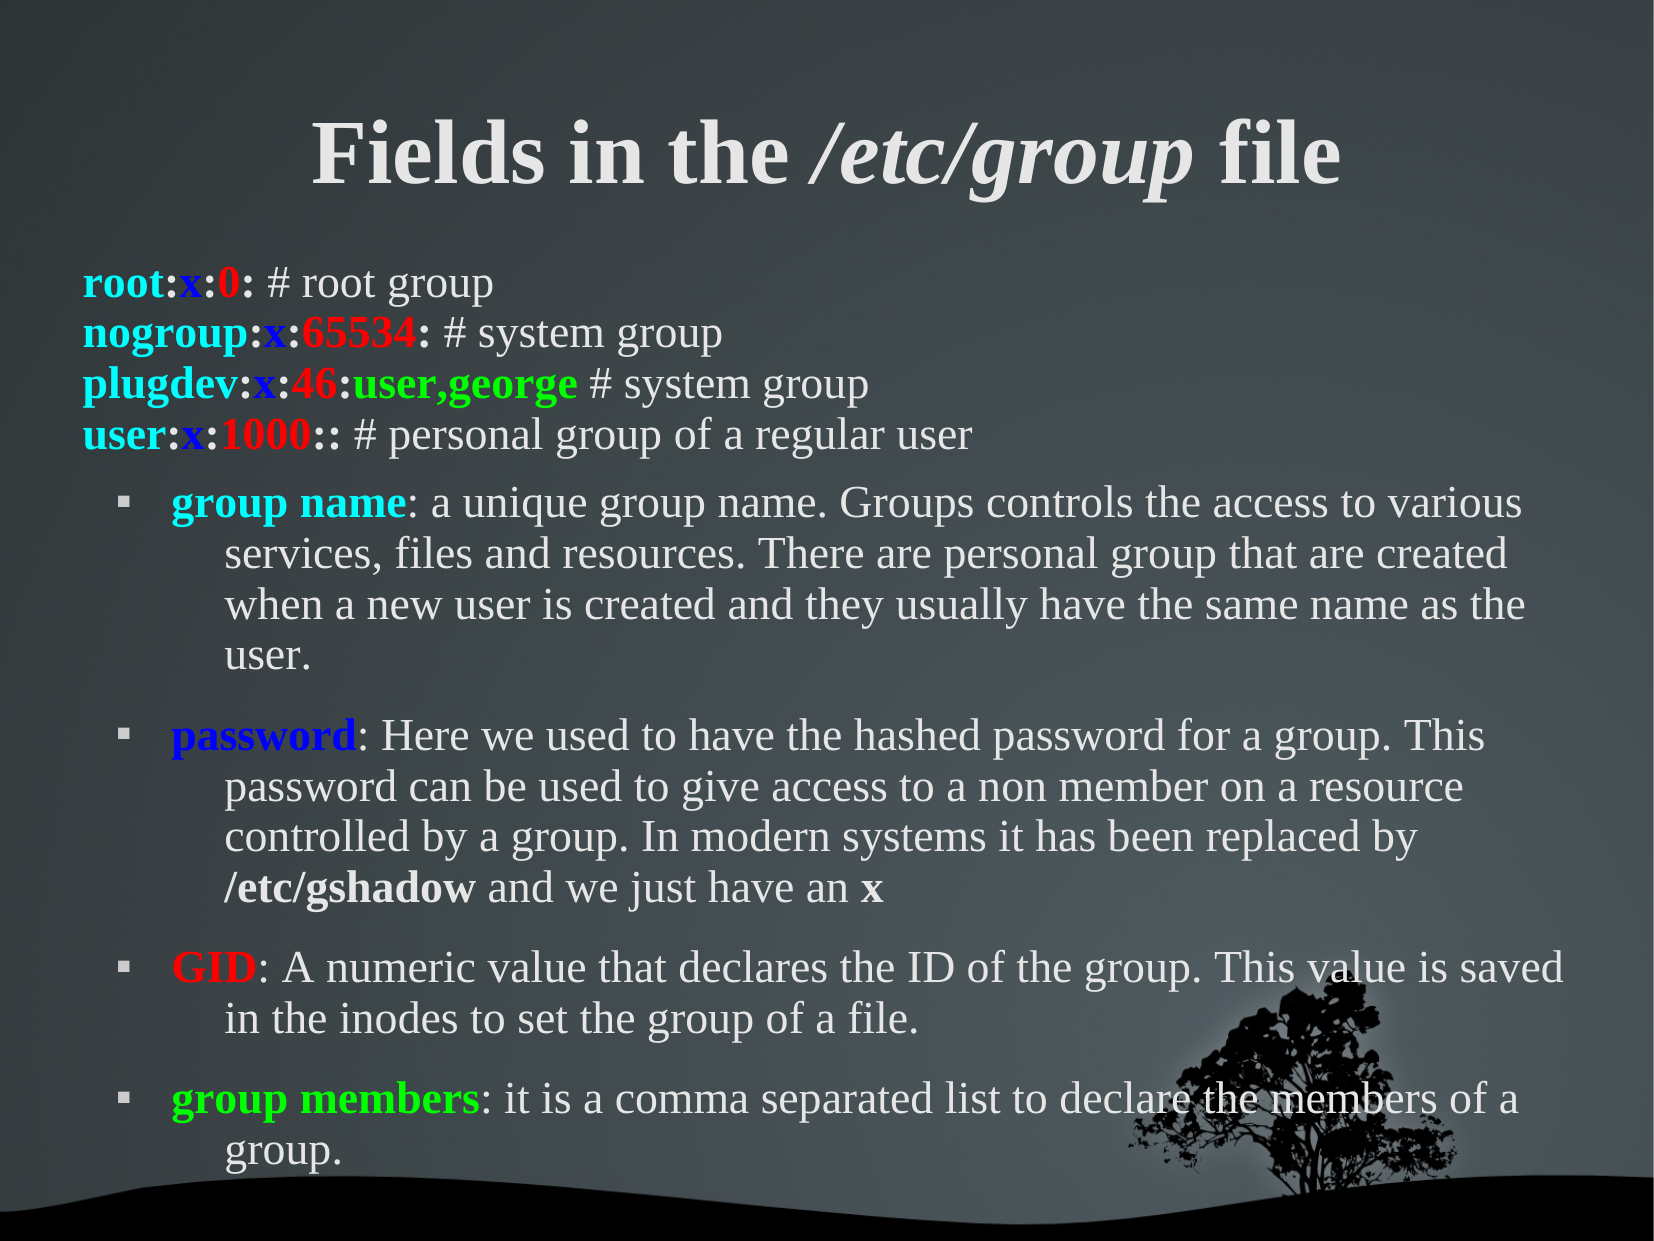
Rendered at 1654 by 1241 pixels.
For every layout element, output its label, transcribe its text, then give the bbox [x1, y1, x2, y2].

picture [0, 0, 1654, 1241]
title Fields in the /etc/group file [82, 49, 1571, 257]
list root:x:0: # root group nogroup:x:65534: # system group plugdev:x:46:user,george # system group user:x:1000:: # personal group of a regular user group name: a unique group name. Groups controls the access to various services, files and resources. There are personal group that are created when a new user is created and they usually have the same name as the user. password: Here we used to have the hashed password for a group. This password can be used to give access to a non member on a resource controlled by a group. In modern systems it has been replaced by /etc/gshadow and we just have an x GID: A numeric value that declares the ID of the group. This value is saved in the inodes to set the group of a file. group members: it is a comma separated list to declare the members of a group. [82, 257, 1571, 1175]
